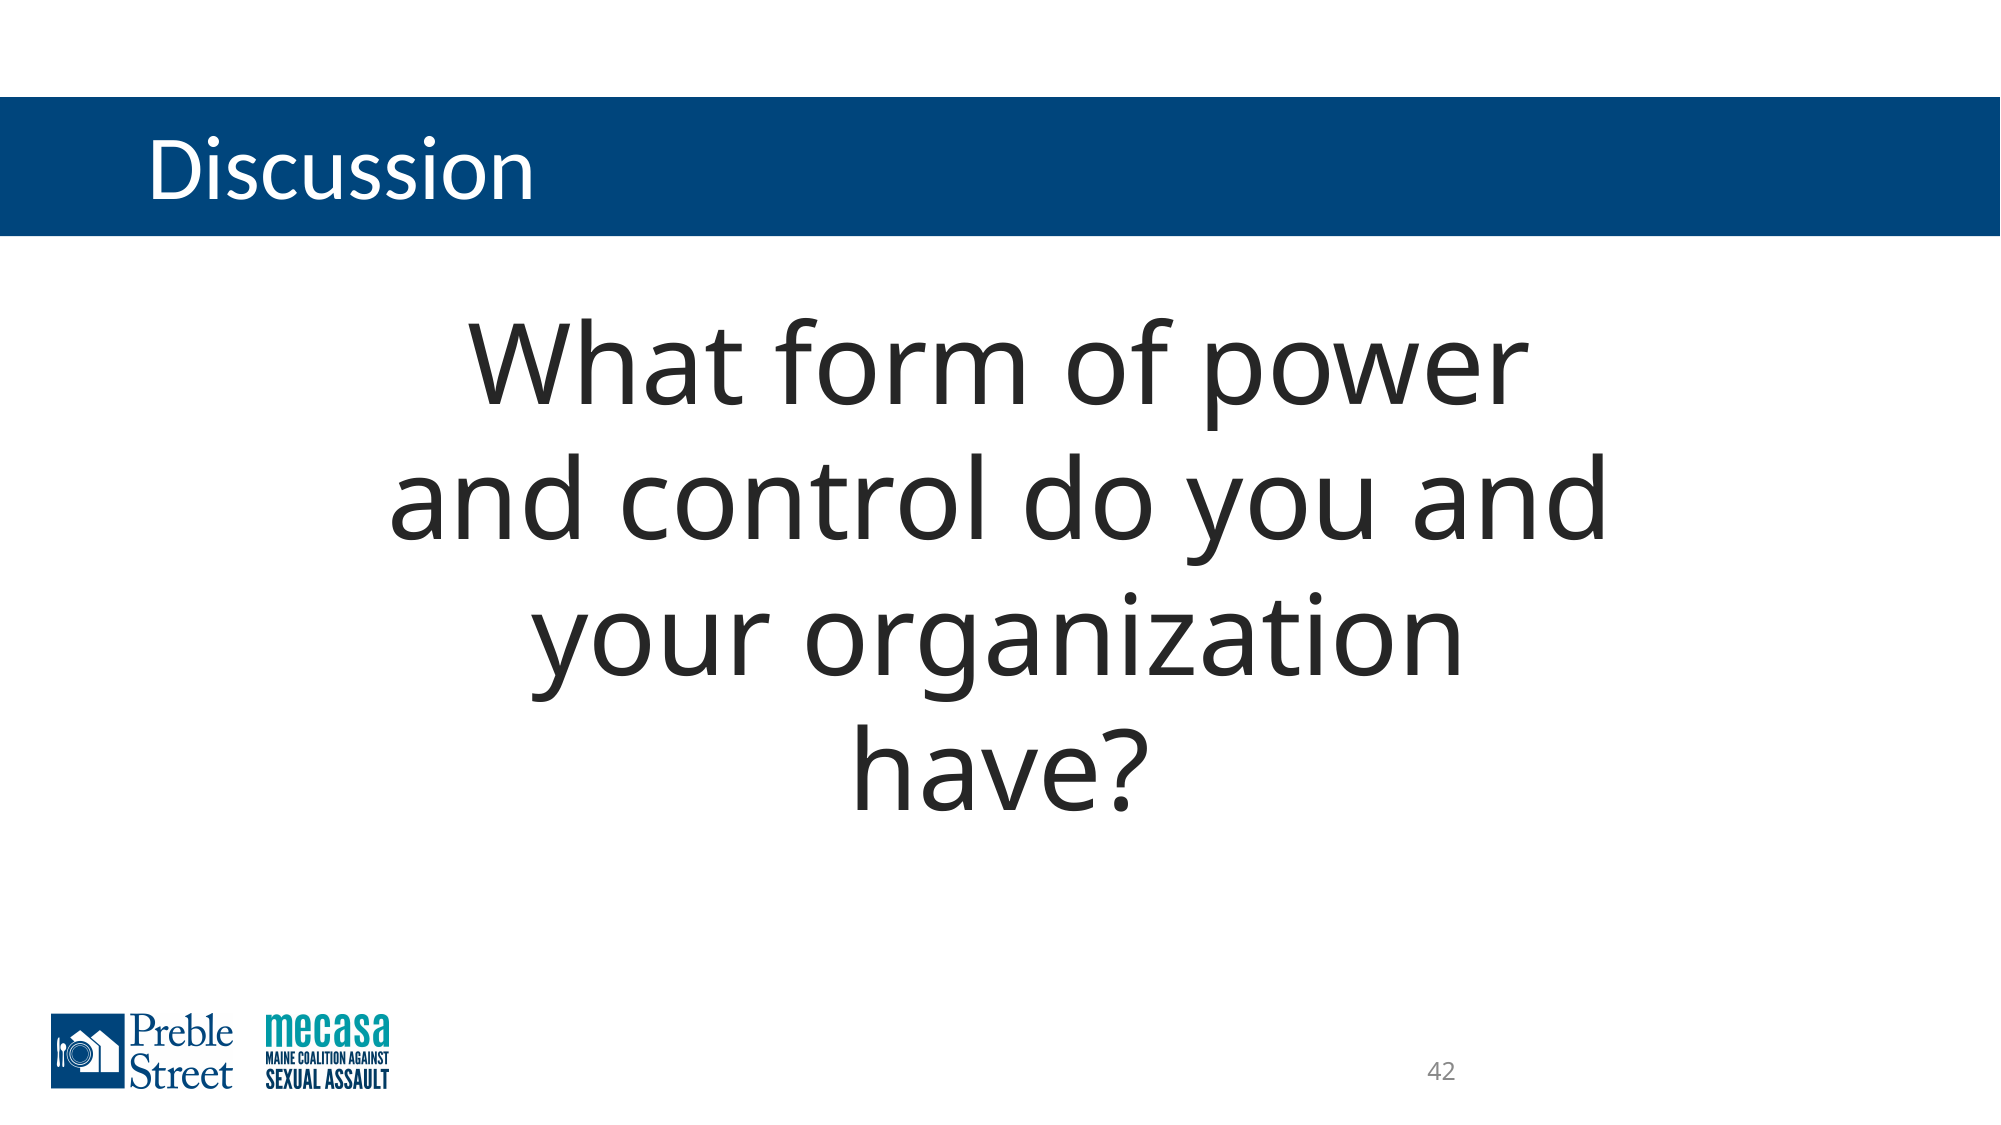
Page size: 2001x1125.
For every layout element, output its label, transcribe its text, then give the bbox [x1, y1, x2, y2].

slide_number 42 [1412, 1042, 1863, 1103]
title What form of power and control do you and your organization have? [361, 236, 1639, 889]
text_box Discussion [132, 99, 756, 227]
